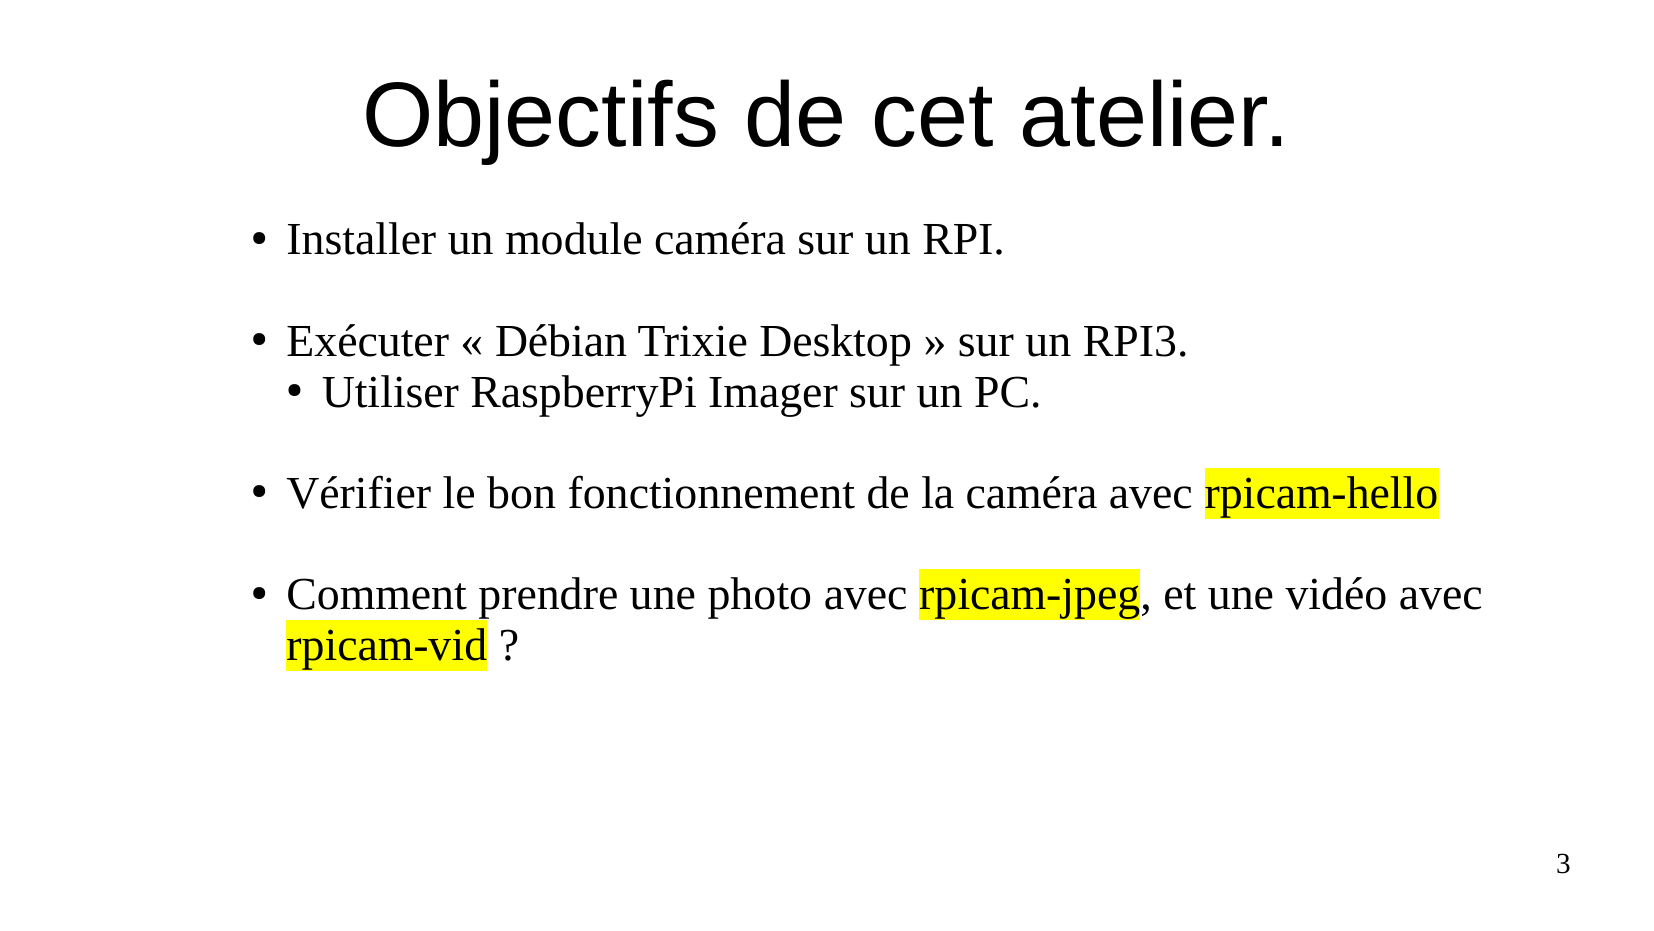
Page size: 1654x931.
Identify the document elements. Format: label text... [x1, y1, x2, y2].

text_box Installer un module caméra sur un RPI. Exécuter « Débian Trixie Desktop » sur un RPI3. Utiliser RaspberryPi Imager sur un PC. Vérifier le bon fonctionnement de la caméra avec rpicam-hello Comment prendre une photo avec rpicam-jpeg, et une vidéo avec rpicam-vid ? [236, 206, 1503, 837]
title Objectifs de cet atelier. [82, 37, 1571, 193]
